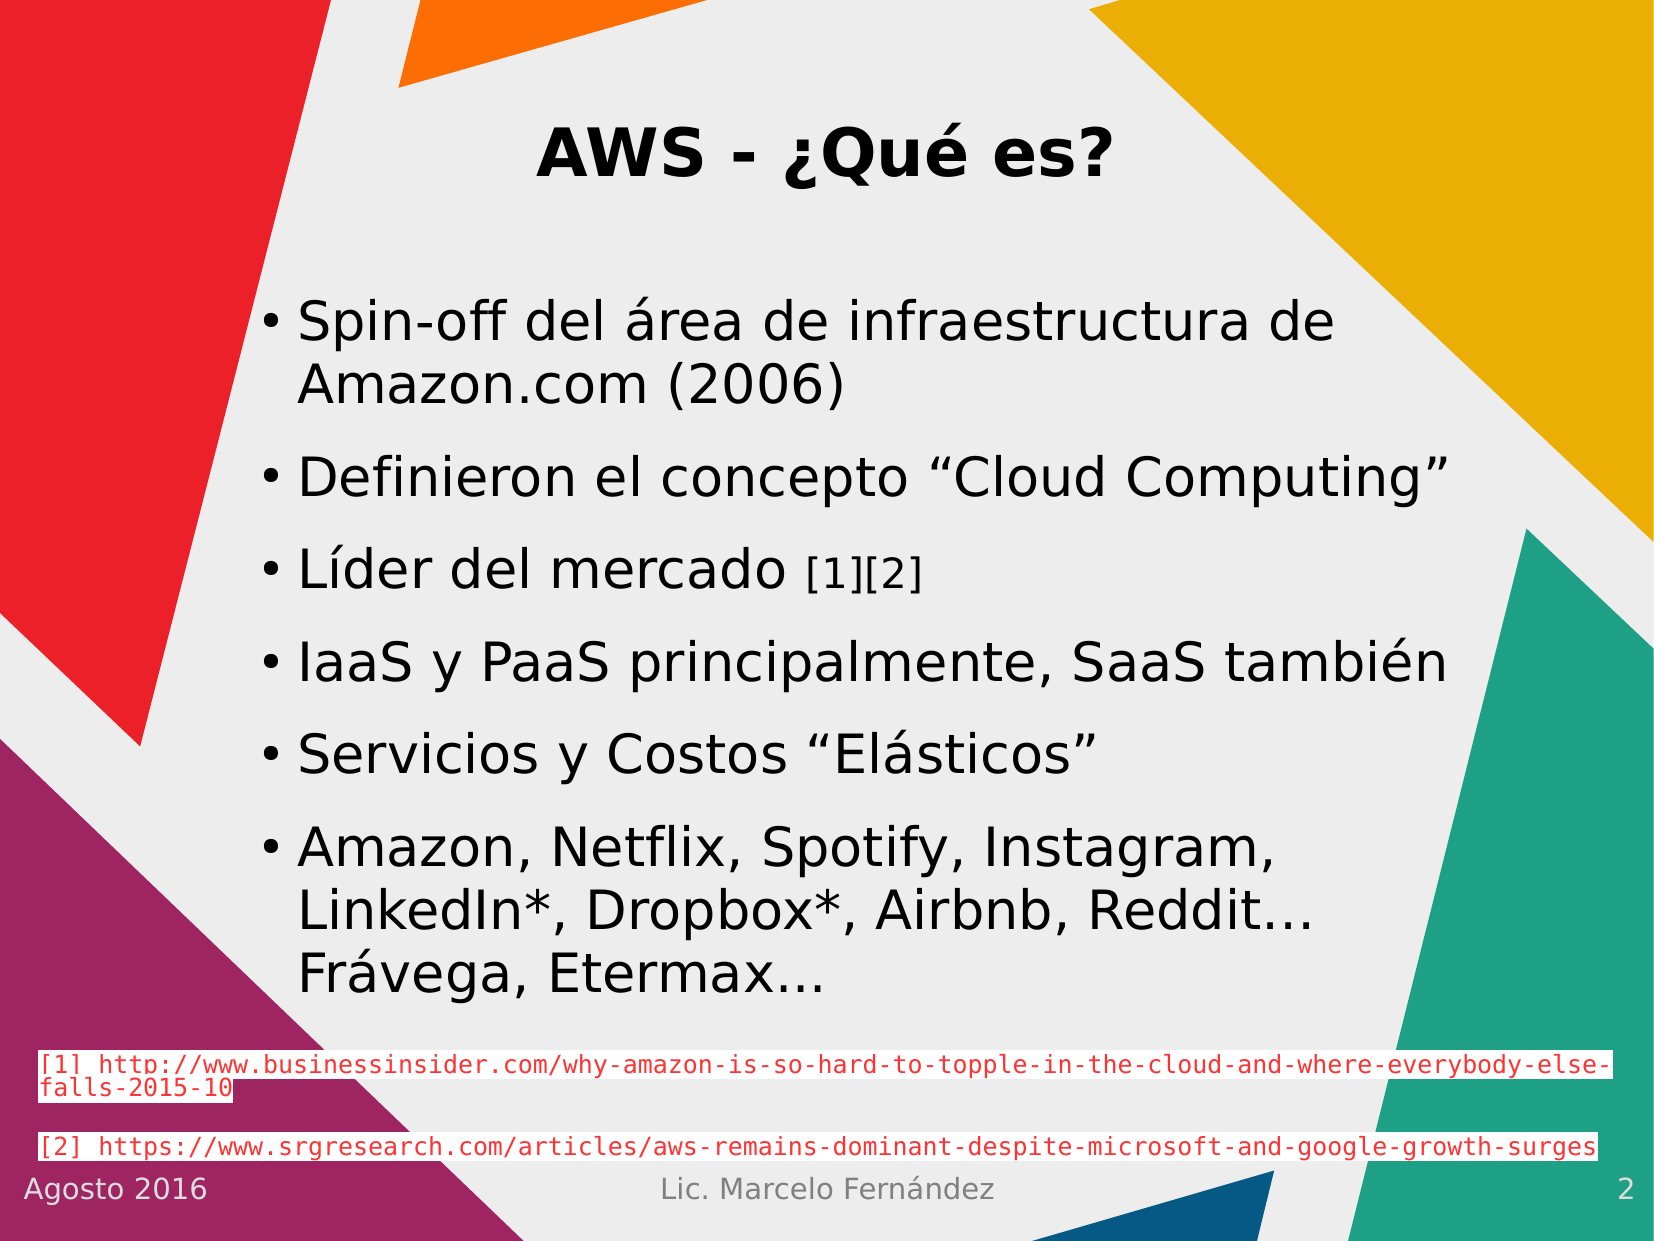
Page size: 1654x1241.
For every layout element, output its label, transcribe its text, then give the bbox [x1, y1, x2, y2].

list Spin-off del área de infraestructura de Amazon.com (2006) Definieron el concepto “Cloud Computing” Líder del mercado [1][2] IaaS y PaaS principalmente, SaaS también Servicios y Costos “Elásticos” Amazon, Netflix, Spotify, Instagram, LinkedIn*, Dropbox*, Airbnb, Reddit…Frávega, Etermax... [261, 290, 1498, 1042]
text_box [1] http://www.businessinsider.com/why-amazon-is-so-hard-to-topple-in-the-cloud-and-where-everybody-else-falls-2015-10 [2] https://www.srgresearch.com/articles/aws-remains-dominant-despite-microsoft-and-google-growth-surges [23, 1042, 1642, 1170]
title AWS - ¿Qué es? [286, 49, 1368, 257]
